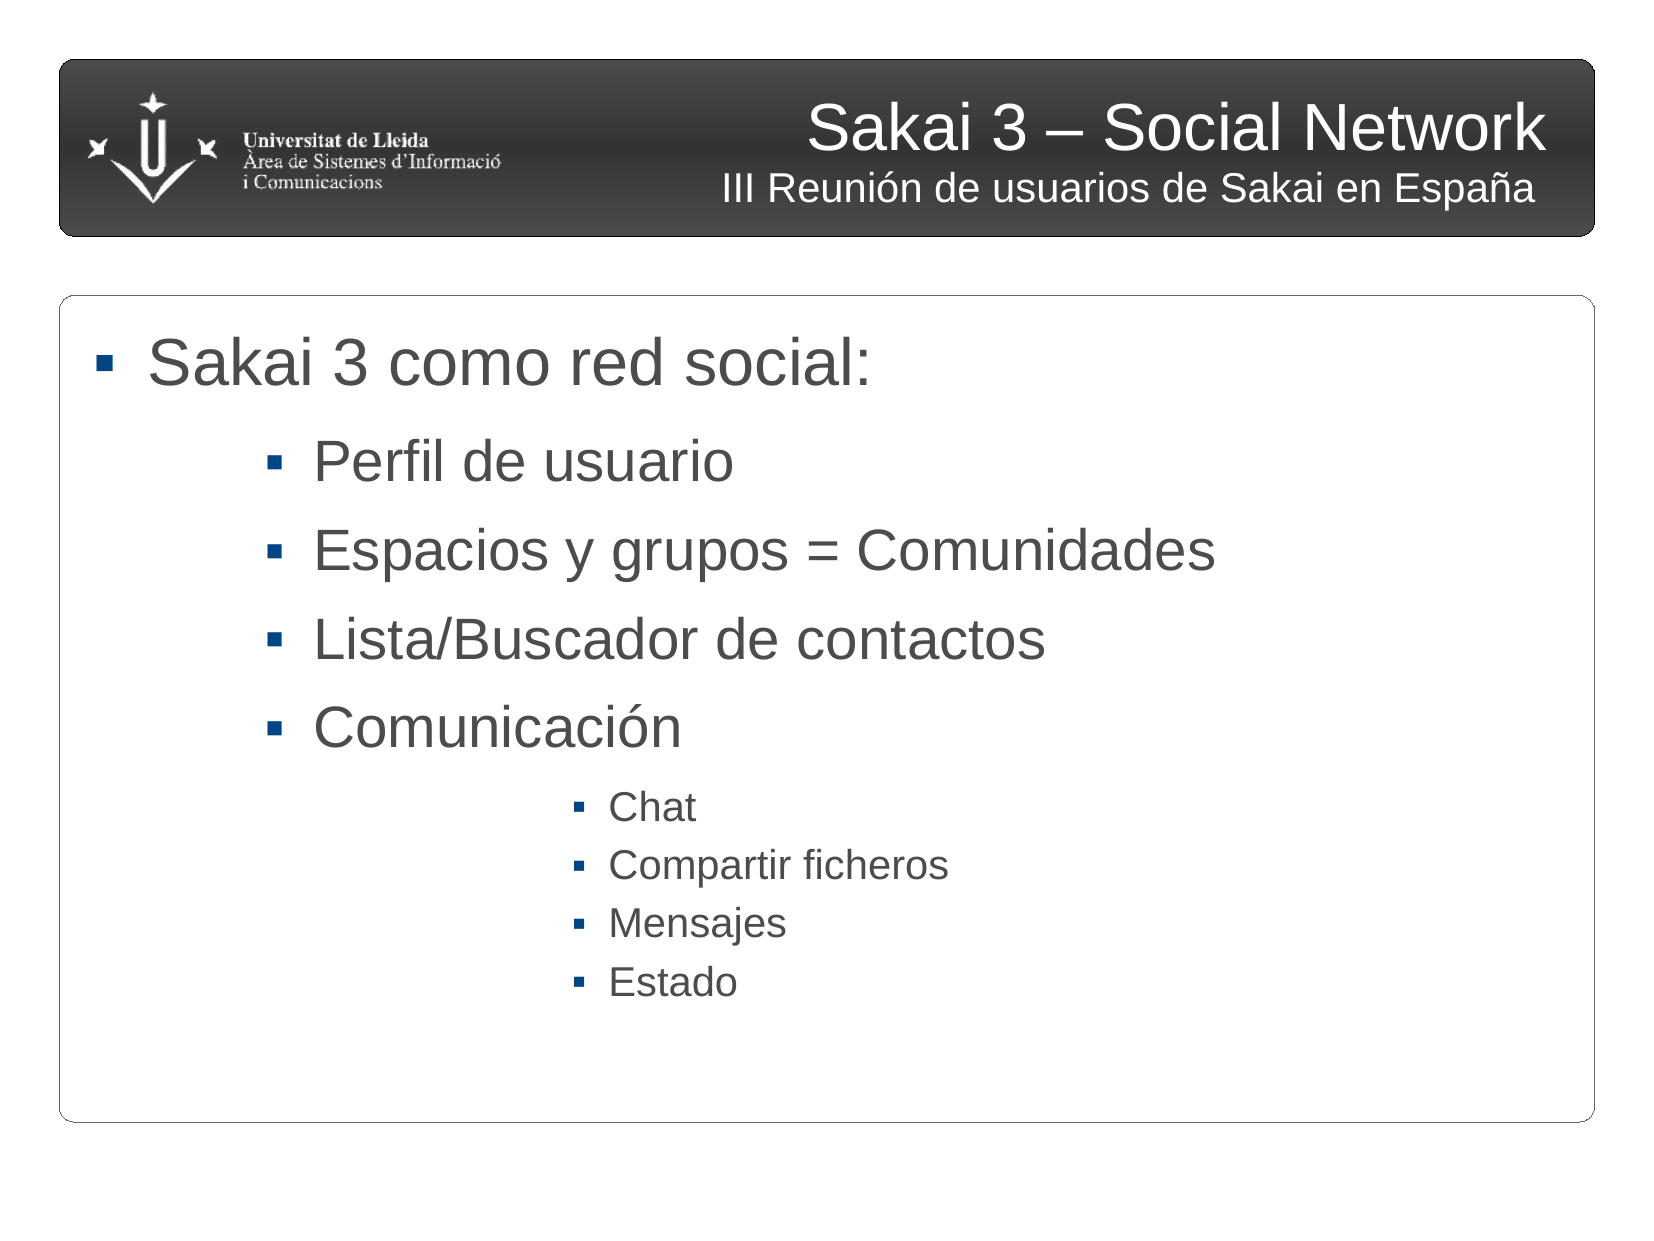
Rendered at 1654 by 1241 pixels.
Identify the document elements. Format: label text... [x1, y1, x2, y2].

picture [64, 75, 530, 225]
title Sakai 3 – Social Network III Reunión de usuarios de Sakai en España [501, 84, 1548, 218]
list Sakai 3 como red social: Perfil de usuario Espacios y grupos = Comunidades Lista/Buscador de contactos Comunicación Chat Compartir ficheros Mensajes Estado [76, 324, 1565, 1130]
